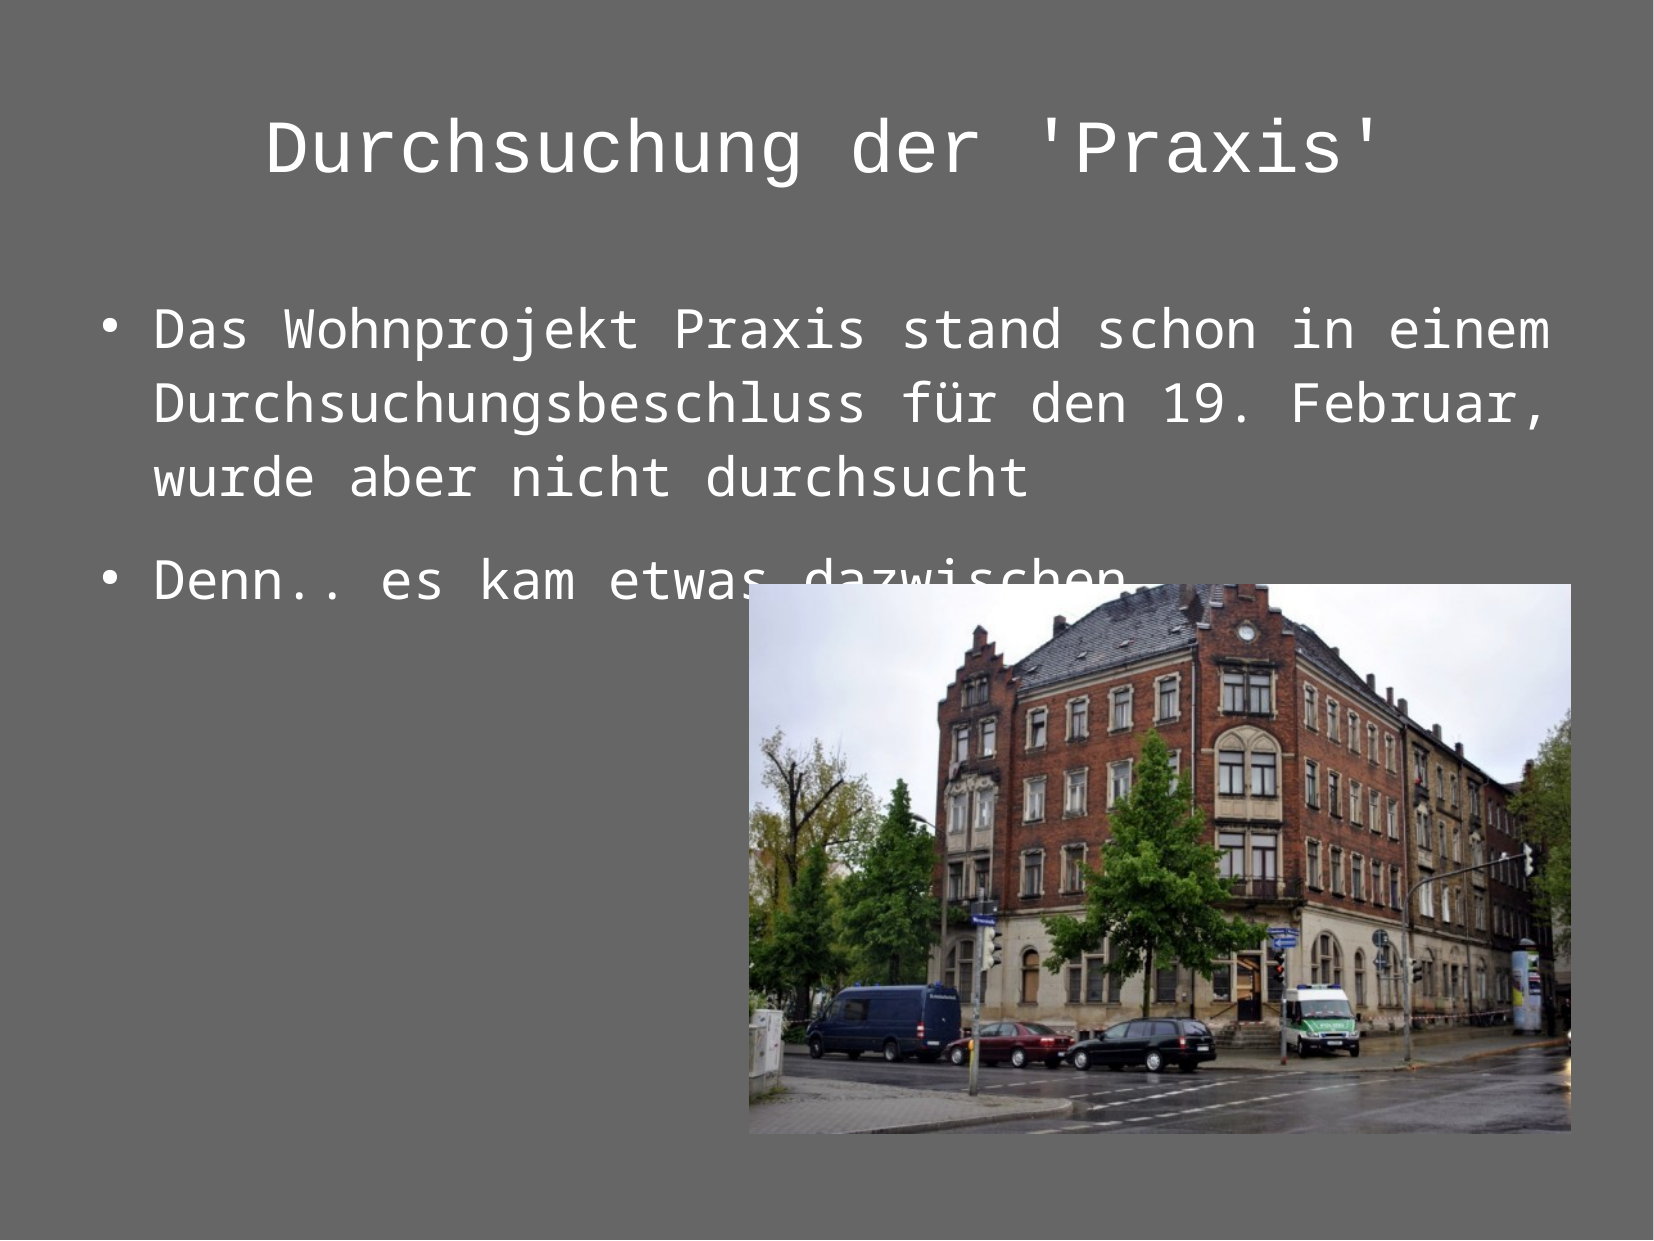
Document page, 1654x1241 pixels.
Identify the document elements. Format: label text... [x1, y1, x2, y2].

picture [749, 584, 1571, 1134]
title Durchsuchung der 'Praxis' [82, 49, 1571, 257]
list Das Wohnprojekt Praxis stand schon in einem Durchsuchungsbeschluss für den 19. Februar, wurde aber nicht durchsucht Denn.. es kam etwas dazwischen [82, 290, 1571, 1094]
